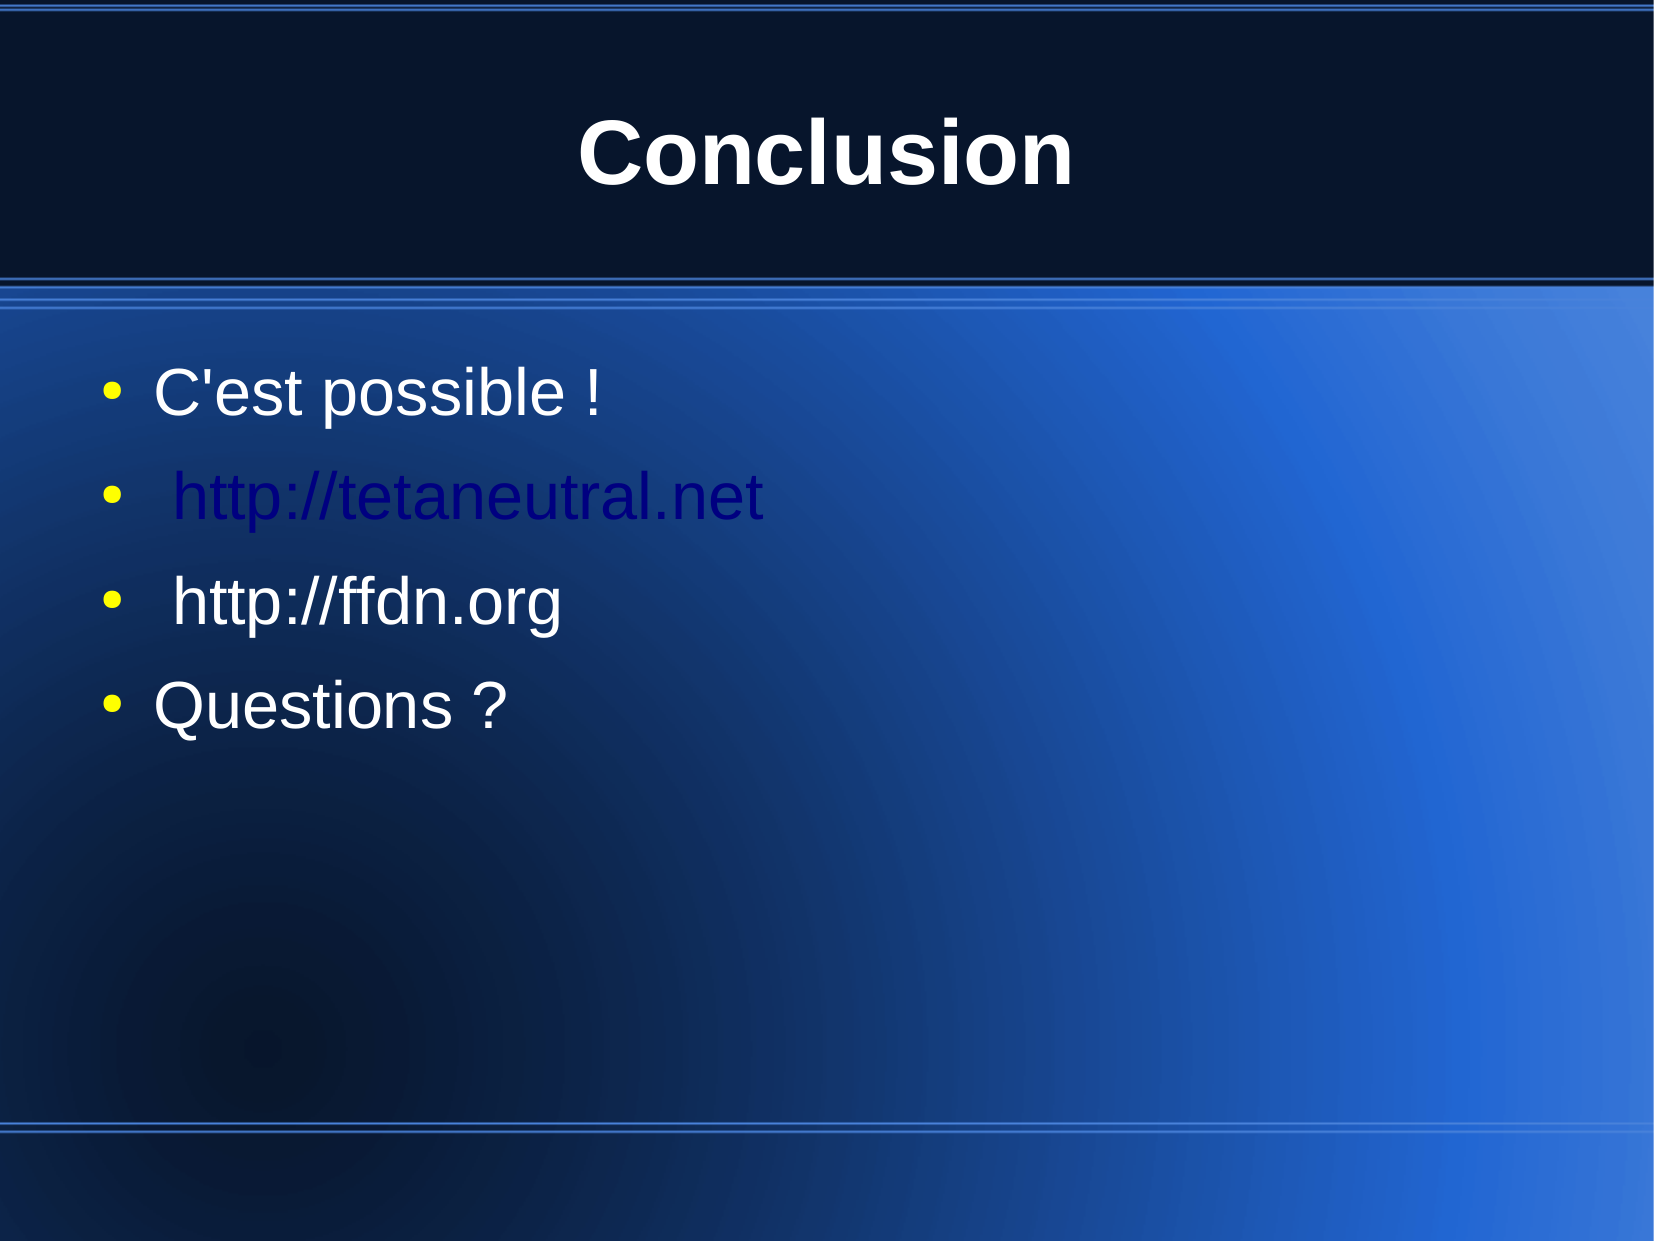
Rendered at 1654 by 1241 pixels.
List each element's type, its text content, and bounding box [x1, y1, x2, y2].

title Conclusion [82, 56, 1571, 250]
picture [0, 0, 1654, 1241]
list C'est possible ! http://tetaneutral.net http://ffdn.org Questions ? [82, 355, 1571, 1159]
